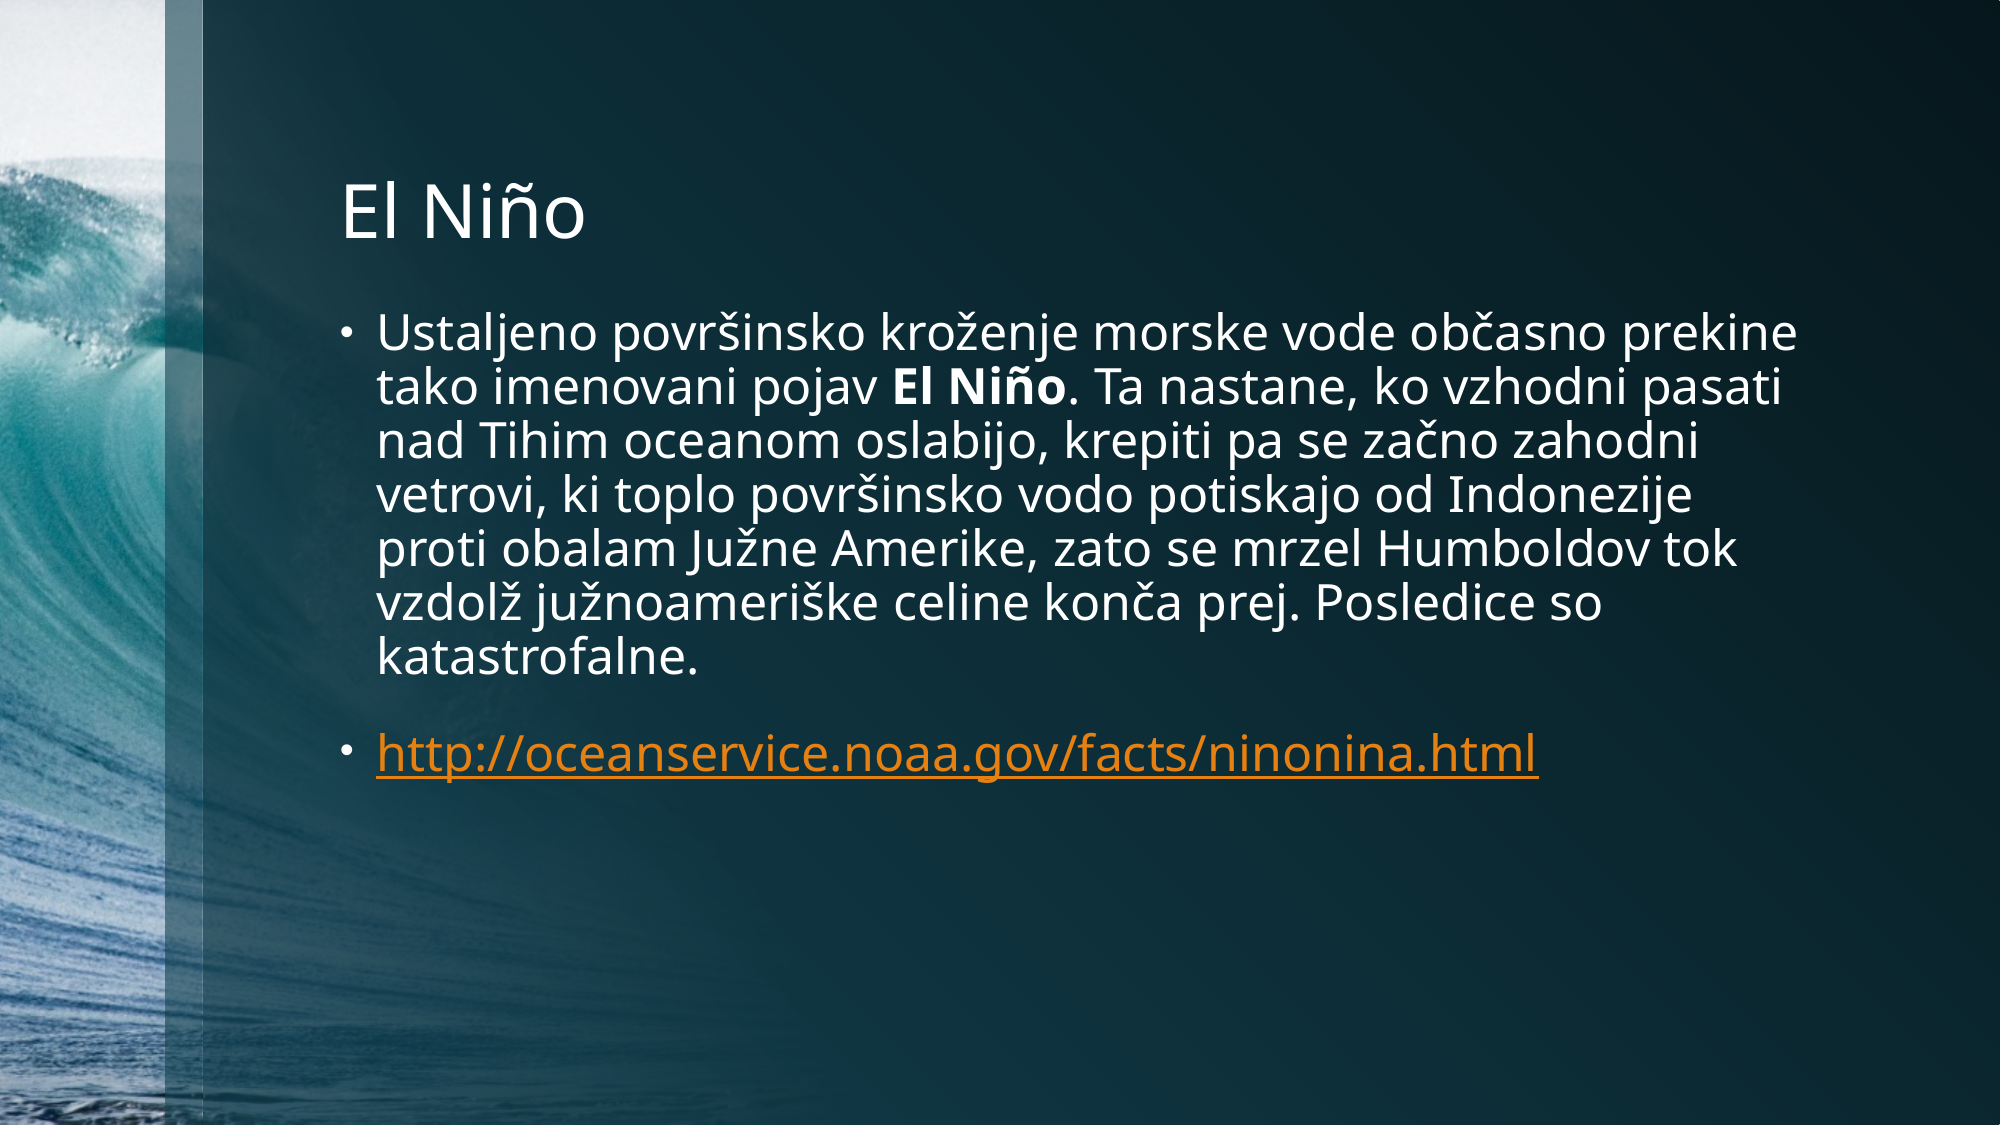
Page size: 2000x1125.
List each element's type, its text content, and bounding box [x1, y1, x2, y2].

picture [0, 0, 2000, 1125]
title El Niño [324, 62, 1825, 263]
list Ustaljeno površinsko kroženje morske vode občasno prekine tako imenovani pojav El Niño. Ta nastane, ko vzhodni pasati nad Tihim oceanom oslabijo, krepiti pa se začno zahodni vetrovi, ki toplo površinsko vodo potiskajo od Indonezije proti obalam Južne Amerike, zato se mrzel Humboldov tok vzdolž južnoameriške celine konča prej. Posledice so katastrofalne. http://oceanservice.noaa.gov/facts/ninonina.html [324, 299, 1825, 1025]
